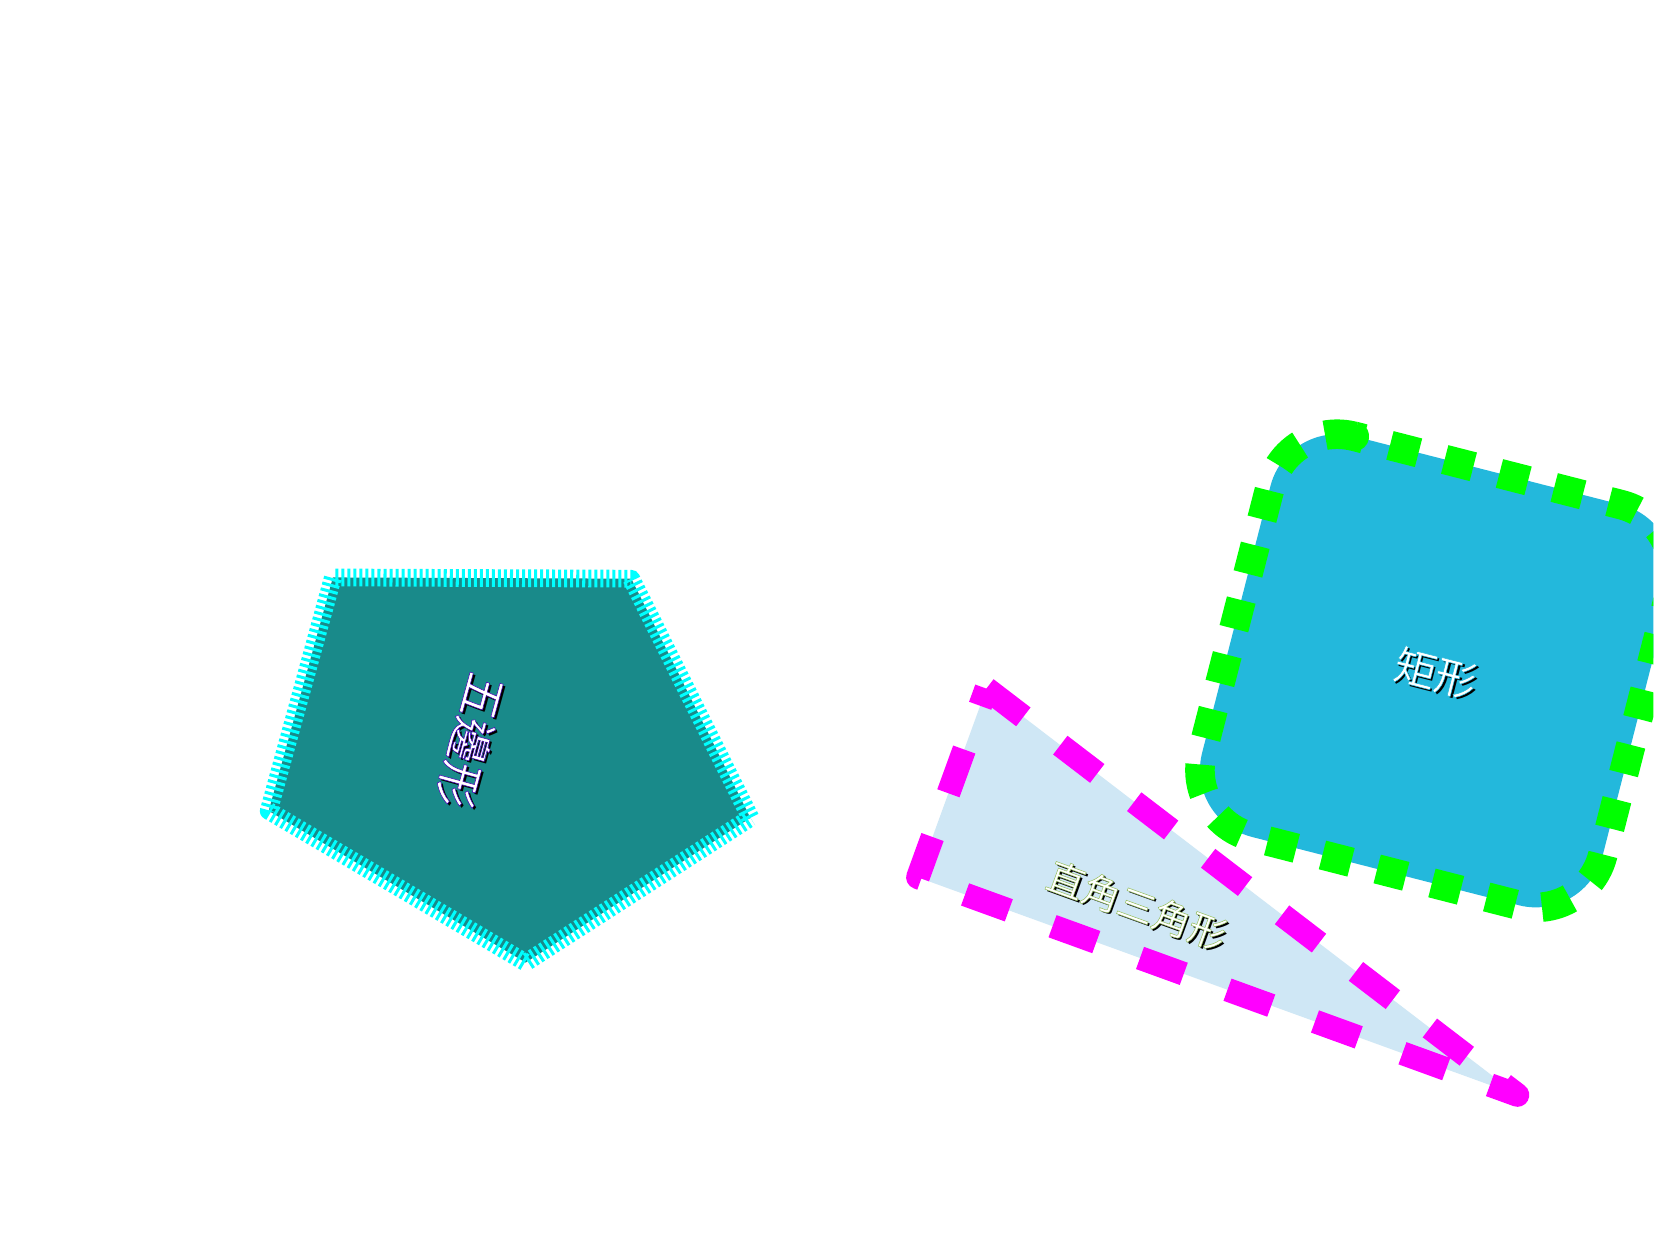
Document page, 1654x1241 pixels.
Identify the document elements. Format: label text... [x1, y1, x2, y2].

text_box 直角三角形 [917, 688, 1518, 1096]
text_box 五邊形 [268, 577, 751, 963]
text_box 矩形 [1199, 434, 1654, 908]
